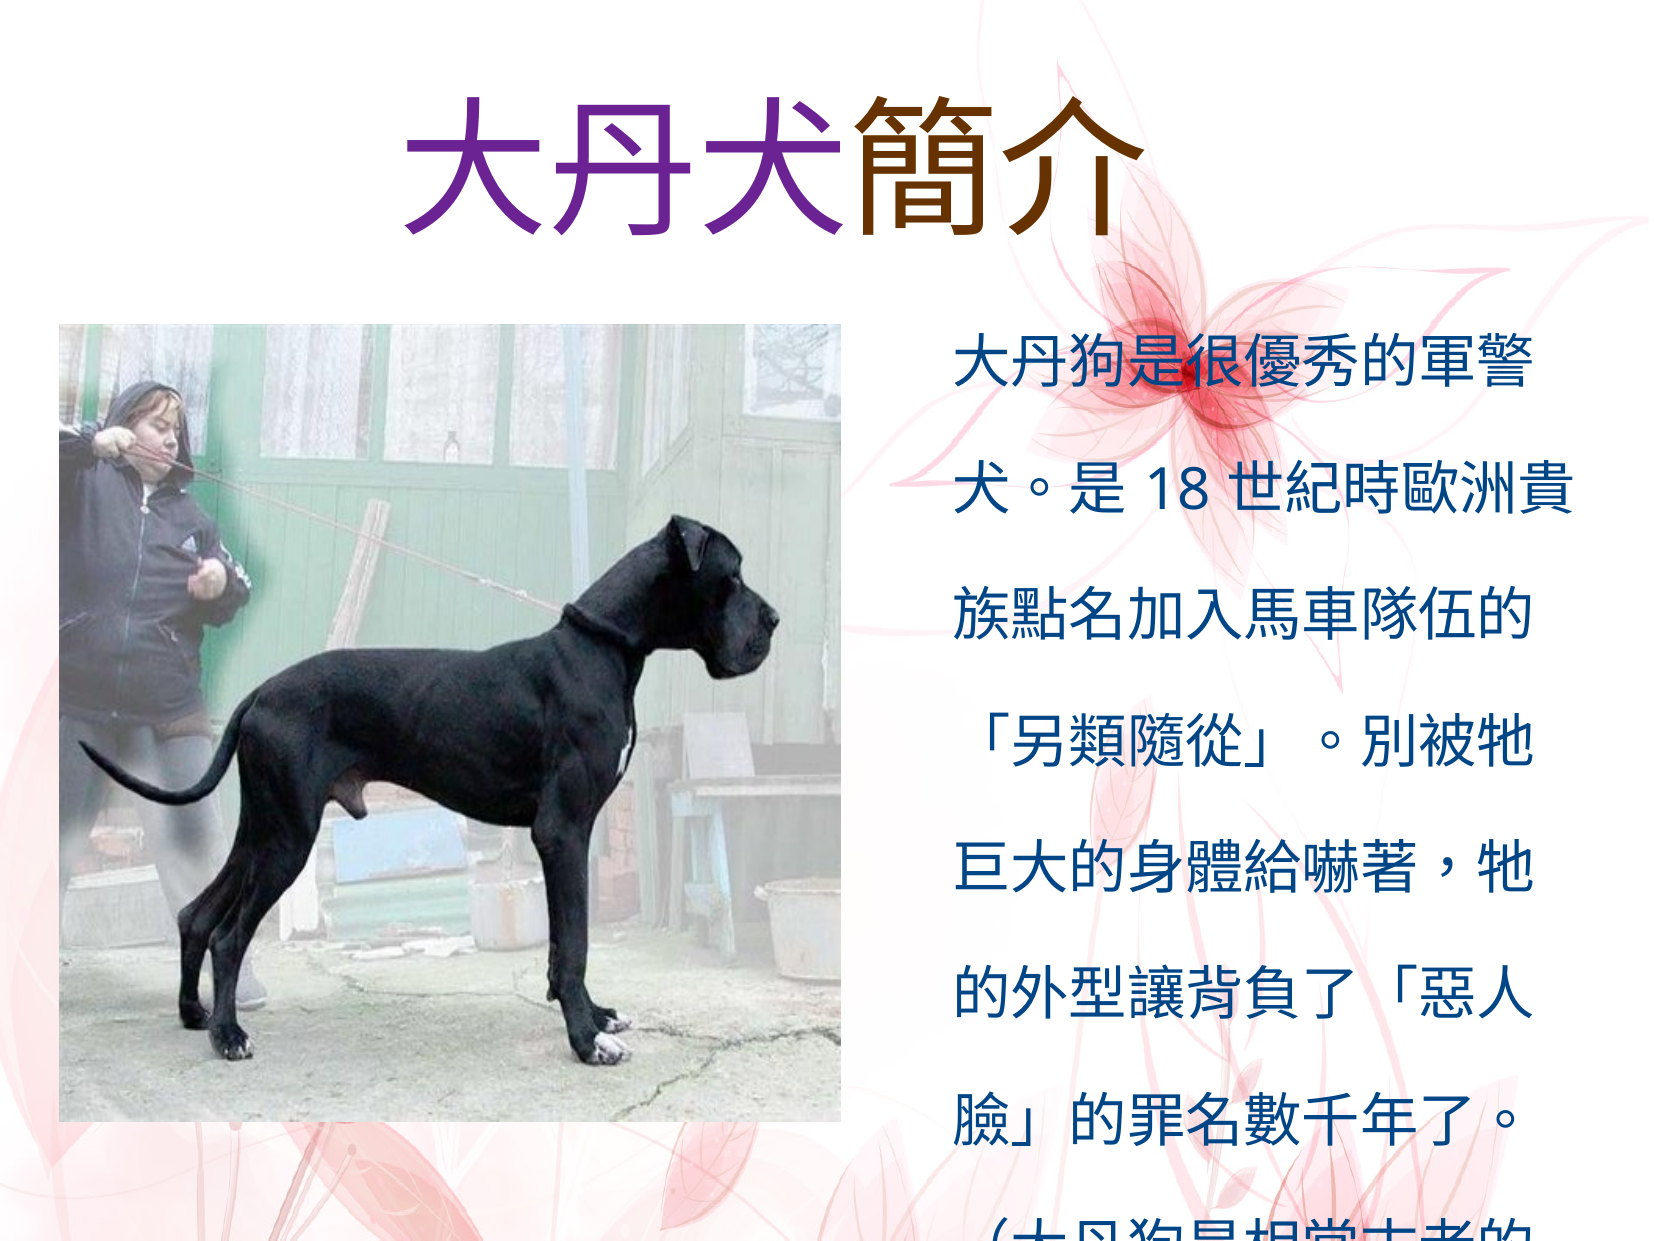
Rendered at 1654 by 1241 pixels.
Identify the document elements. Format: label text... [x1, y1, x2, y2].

text_box 大丹狗是很優秀的軍警犬。是18世紀時歐洲貴族點名加入馬車隊伍的「另類隨從」。別被牠巨大的身體給嚇著，牠的外型讓背負了「惡人臉」的罪名數千年了。（大丹狗是相當古老的犬種，大約起源於公元前2000年。 [937, 265, 1595, 1241]
picture [0, 0, 1654, 1241]
text_box 大丹犬簡介 [383, 41, 1211, 207]
